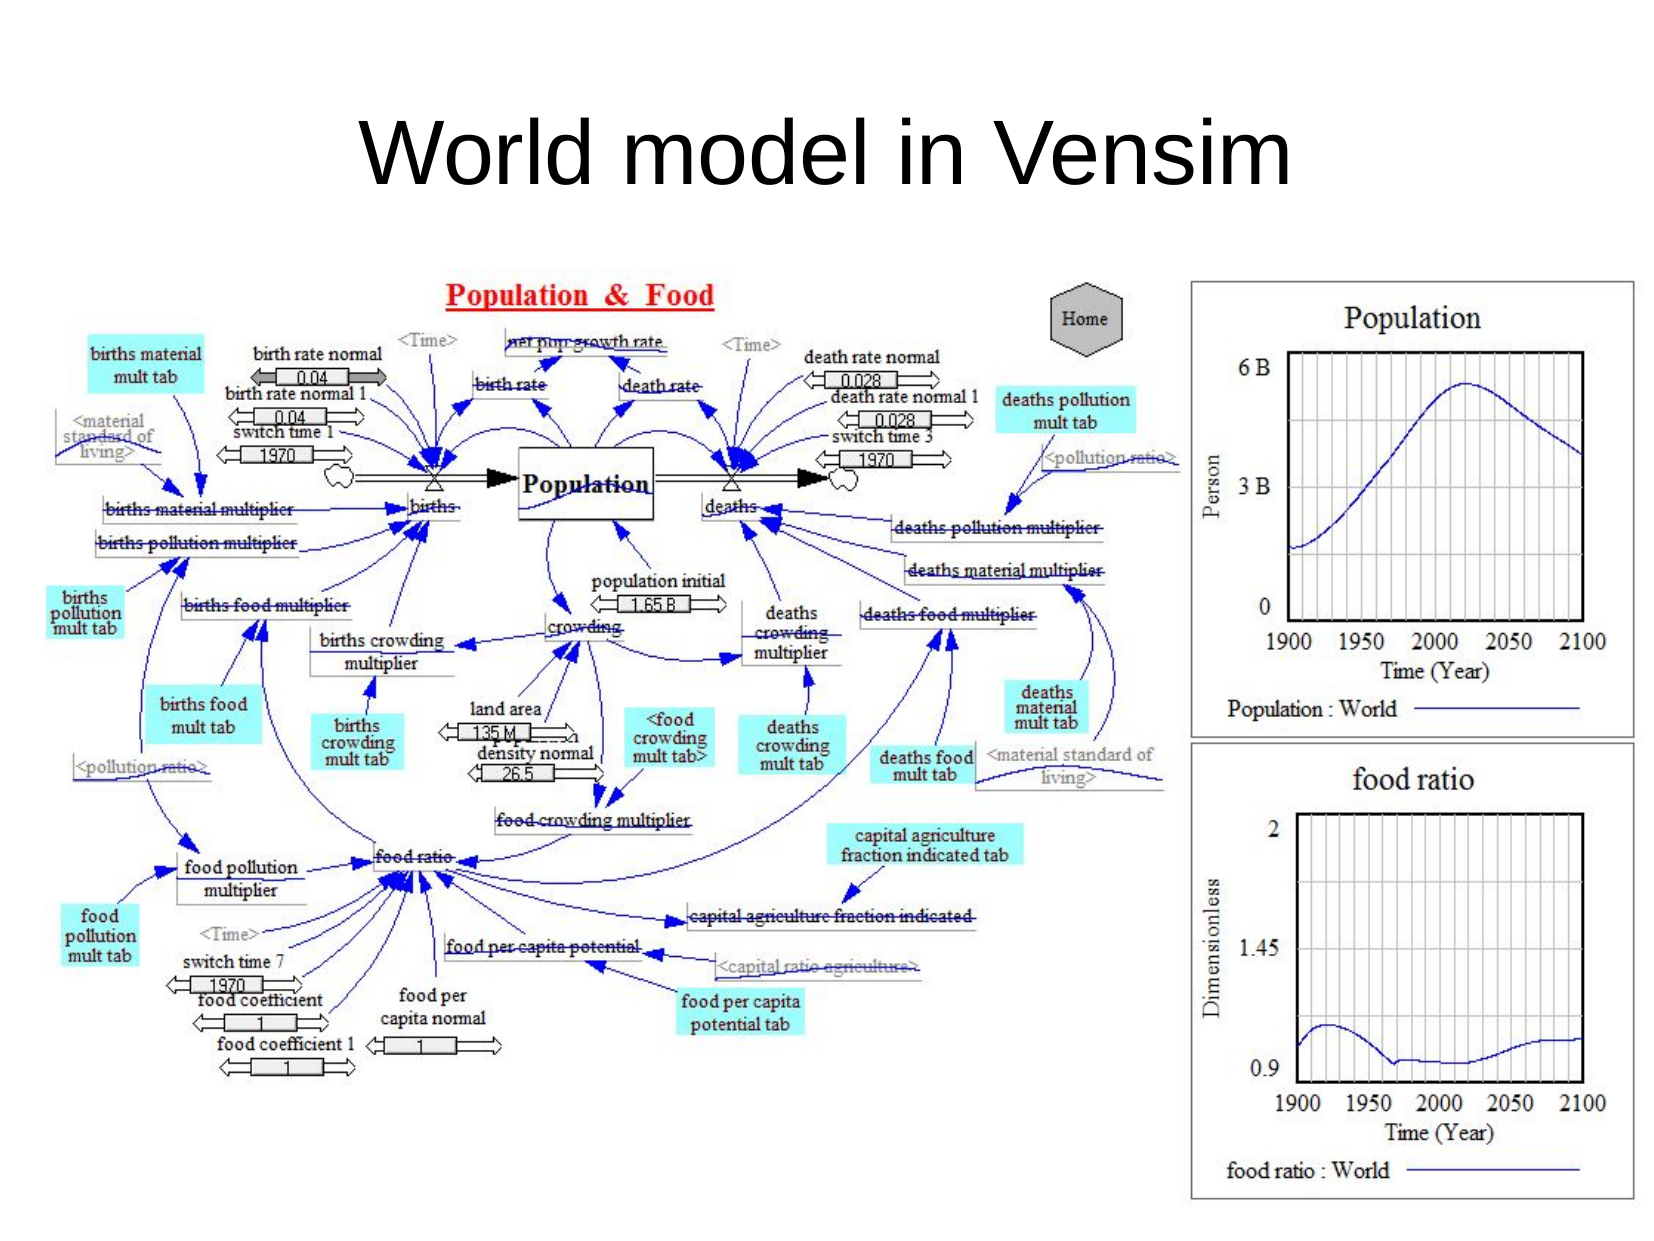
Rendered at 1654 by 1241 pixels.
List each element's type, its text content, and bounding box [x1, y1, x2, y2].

picture [45, 269, 1651, 1216]
title World model in Vensim [82, 49, 1571, 257]
